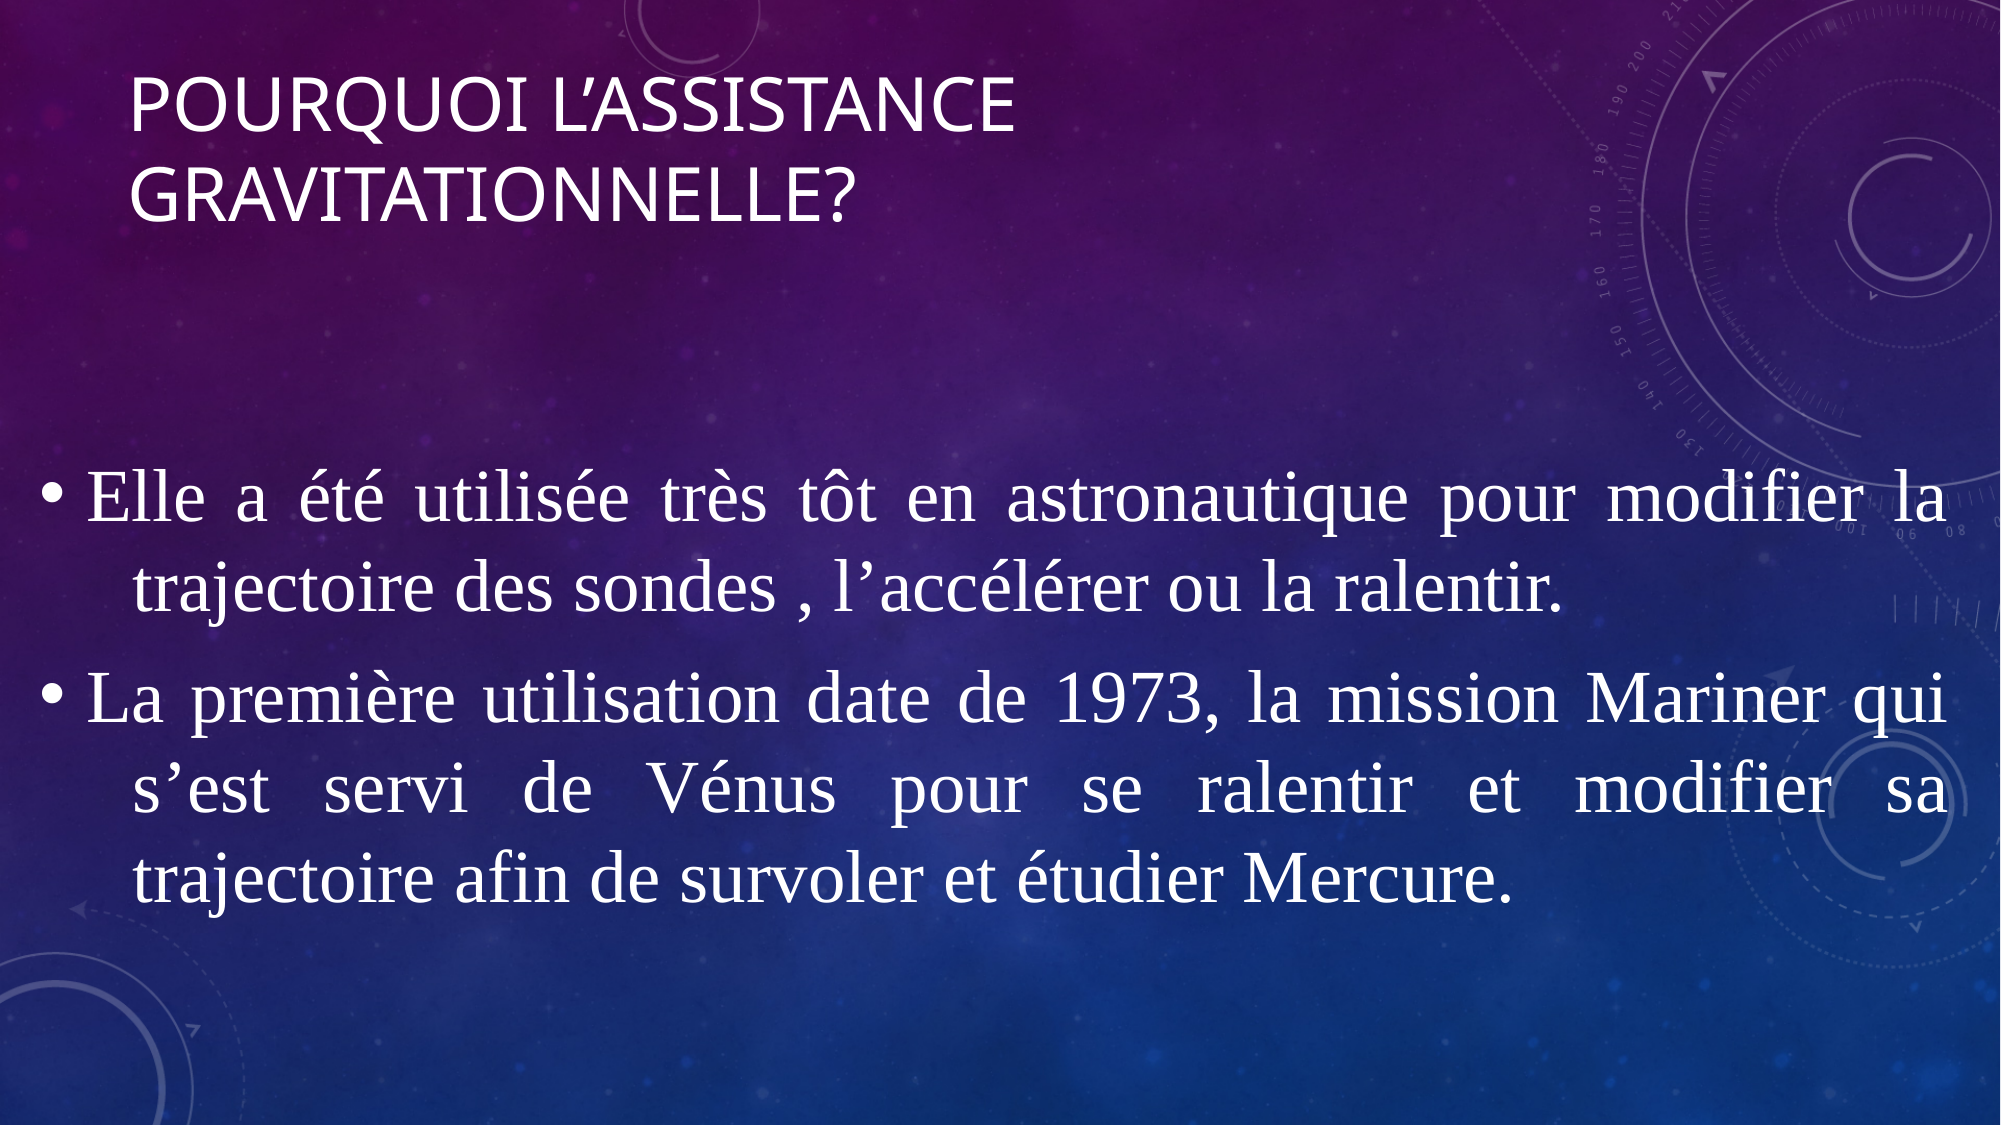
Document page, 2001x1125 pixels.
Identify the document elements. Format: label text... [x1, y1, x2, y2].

title Pourquoi l’assistance gravitationnelle? [112, 27, 1775, 266]
list Elle a été utilisée très tôt en astronautique pour modifier la trajectoire des sondes , l’accélérer ou la ralentir. La première utilisation date de 1973, la mission Mariner qui s’est servi de Vénus pour se ralentir et modifier sa trajectoire afin de survoler et étudier Mercure. [24, 266, 1965, 1098]
